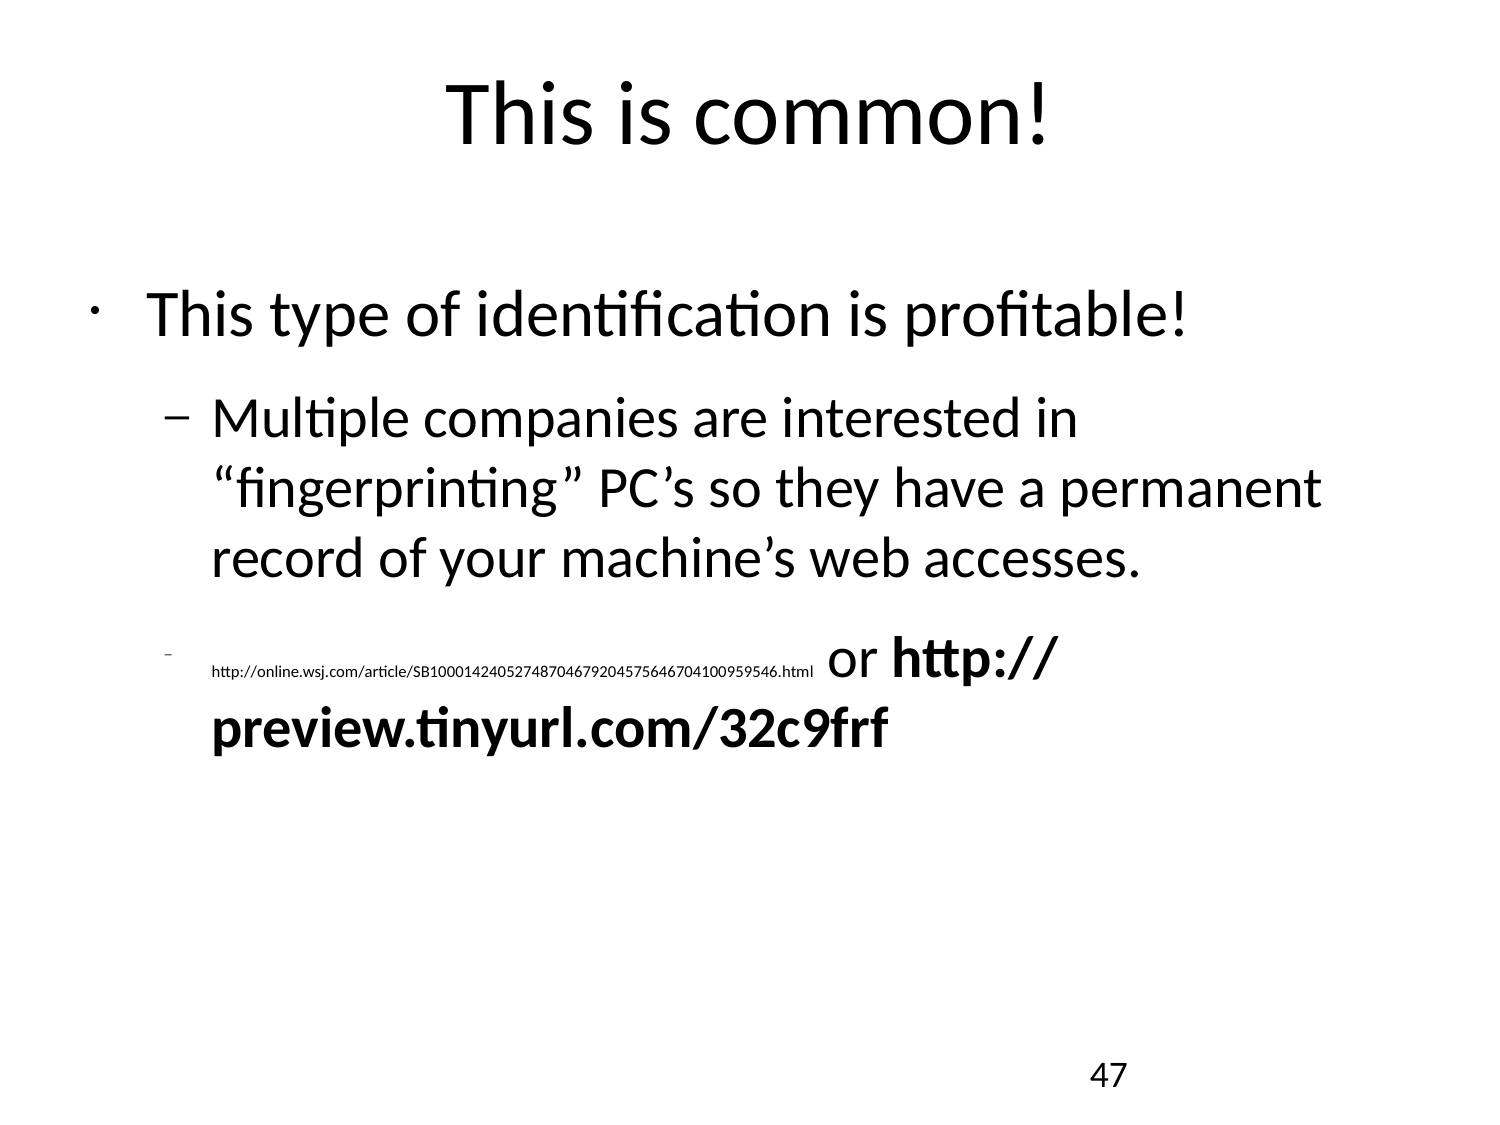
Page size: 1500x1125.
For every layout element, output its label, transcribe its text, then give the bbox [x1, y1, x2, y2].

slide_number <number> [1074, 1042, 1425, 1103]
list This type of identification is profitable! Multiple companies are interested in “fingerprinting” PC’s so they have a permanent record of your machine’s web accesses. http://online.wsj.com/article/SB10001424052748704679204575646704100959546.html or http://preview.tinyurl.com/32c9frf [75, 262, 1425, 1005]
title This is common! [75, 45, 1425, 233]
